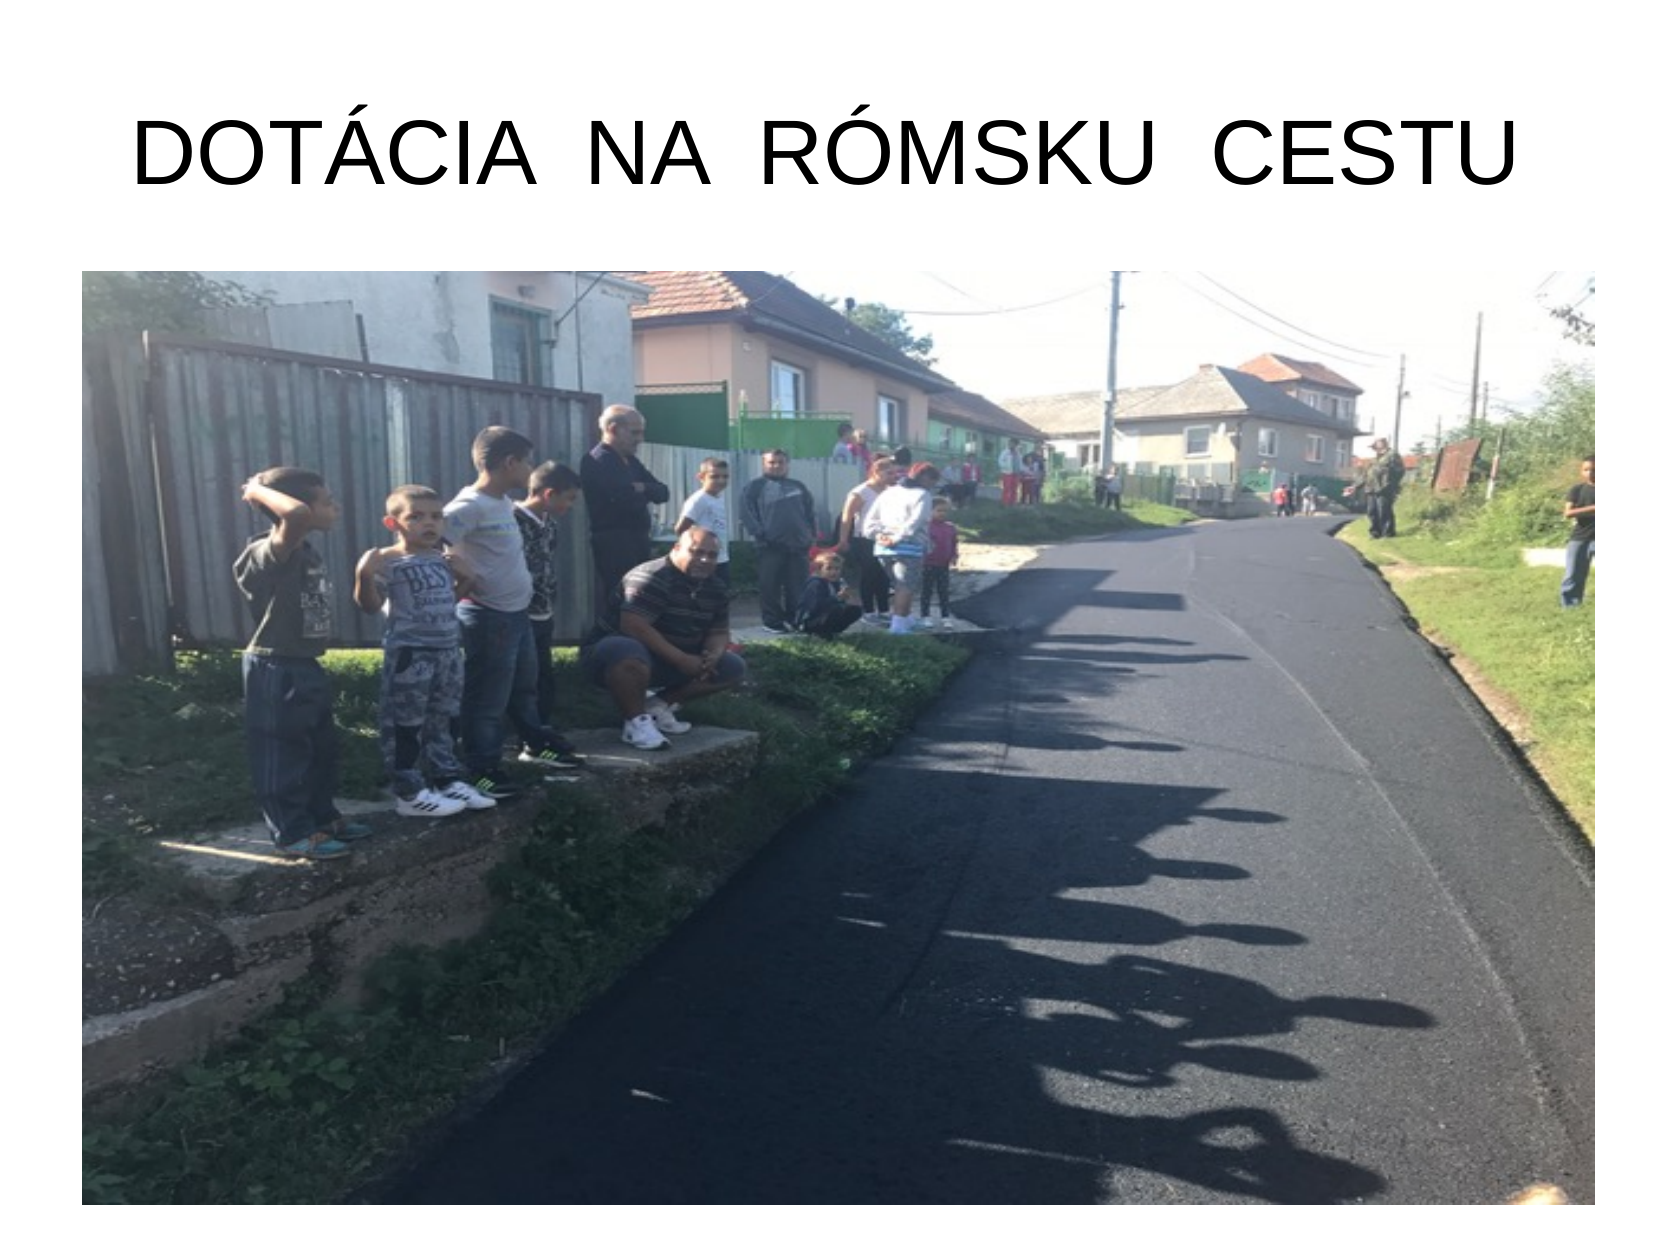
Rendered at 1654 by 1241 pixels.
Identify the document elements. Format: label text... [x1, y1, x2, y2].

picture [82, 271, 1595, 1205]
title DOTÁCIA NA RÓMSKU CESTU [82, 49, 1571, 257]
